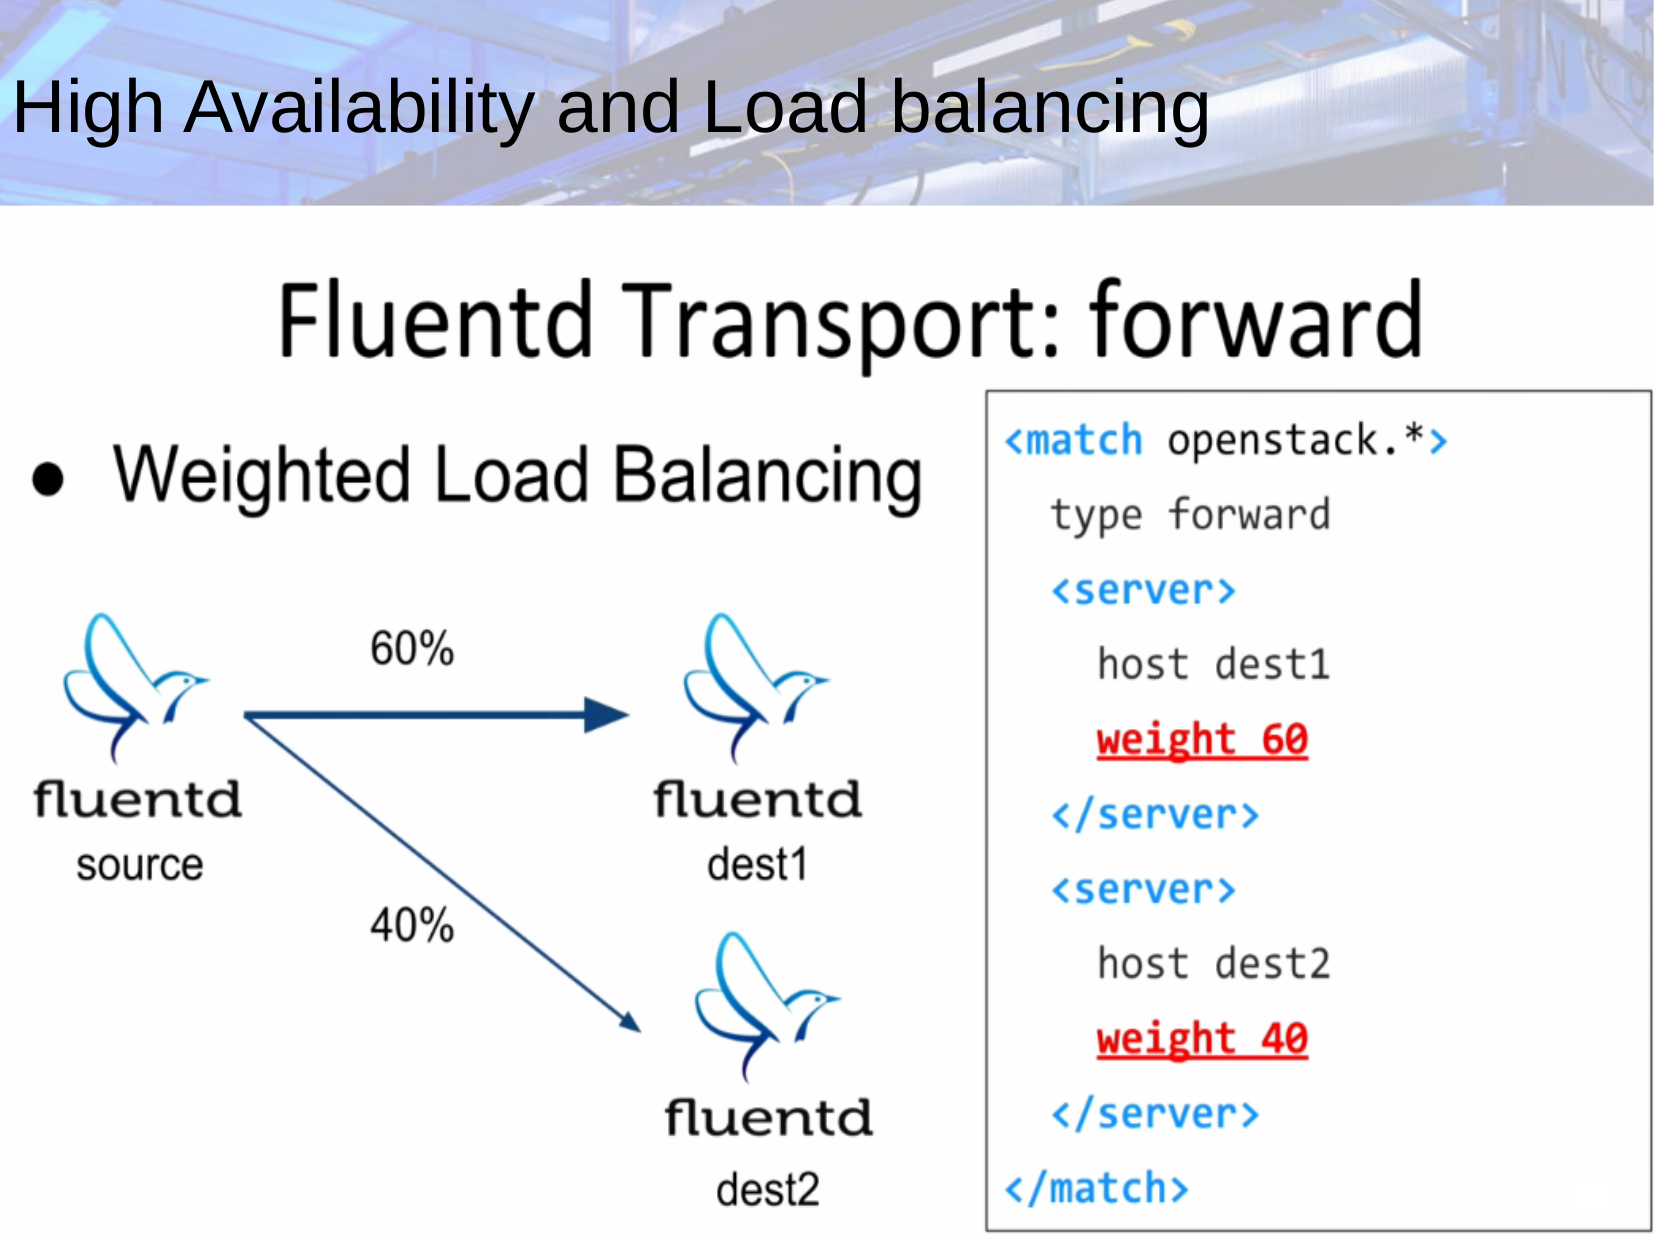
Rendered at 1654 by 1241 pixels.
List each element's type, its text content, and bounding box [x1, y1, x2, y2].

title High Availability and Load balancing [11, 2, 1501, 210]
picture [0, 0, 1654, 1241]
